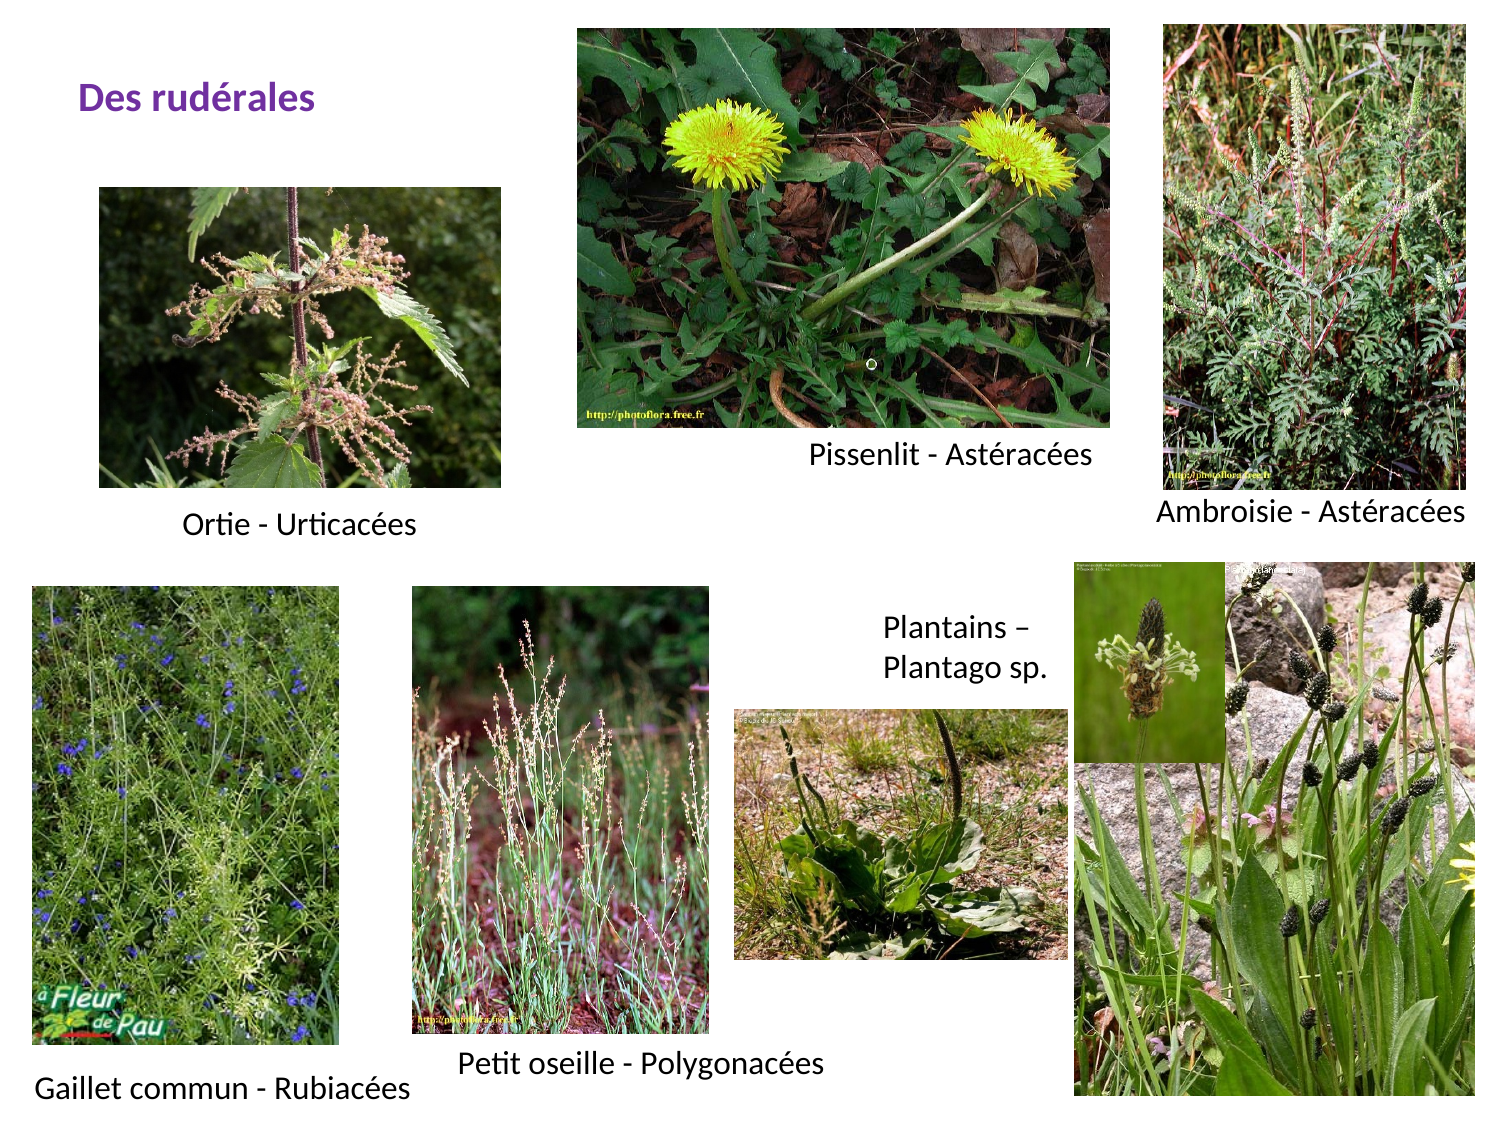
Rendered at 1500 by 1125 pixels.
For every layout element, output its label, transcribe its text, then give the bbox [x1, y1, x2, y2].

text_box Gaillet commun - Rubiacées [19, 1058, 427, 1114]
text_box Plantains – Plantago sp. [868, 597, 1064, 694]
text_box Petit oseille - Polygonacées [443, 1033, 840, 1089]
picture [1163, 24, 1466, 490]
text_box Ambroisie - Astéracées [1141, 481, 1489, 537]
text_box Pissenlit - Astéracées [794, 424, 1109, 480]
picture [32, 586, 339, 1045]
text_box Des rudérales [63, 62, 331, 128]
picture [99, 187, 501, 488]
picture [577, 28, 1110, 428]
picture [1074, 562, 1475, 1096]
picture [734, 709, 1068, 960]
text_box Ortie - Urticacées [167, 494, 433, 550]
picture [412, 586, 709, 1034]
